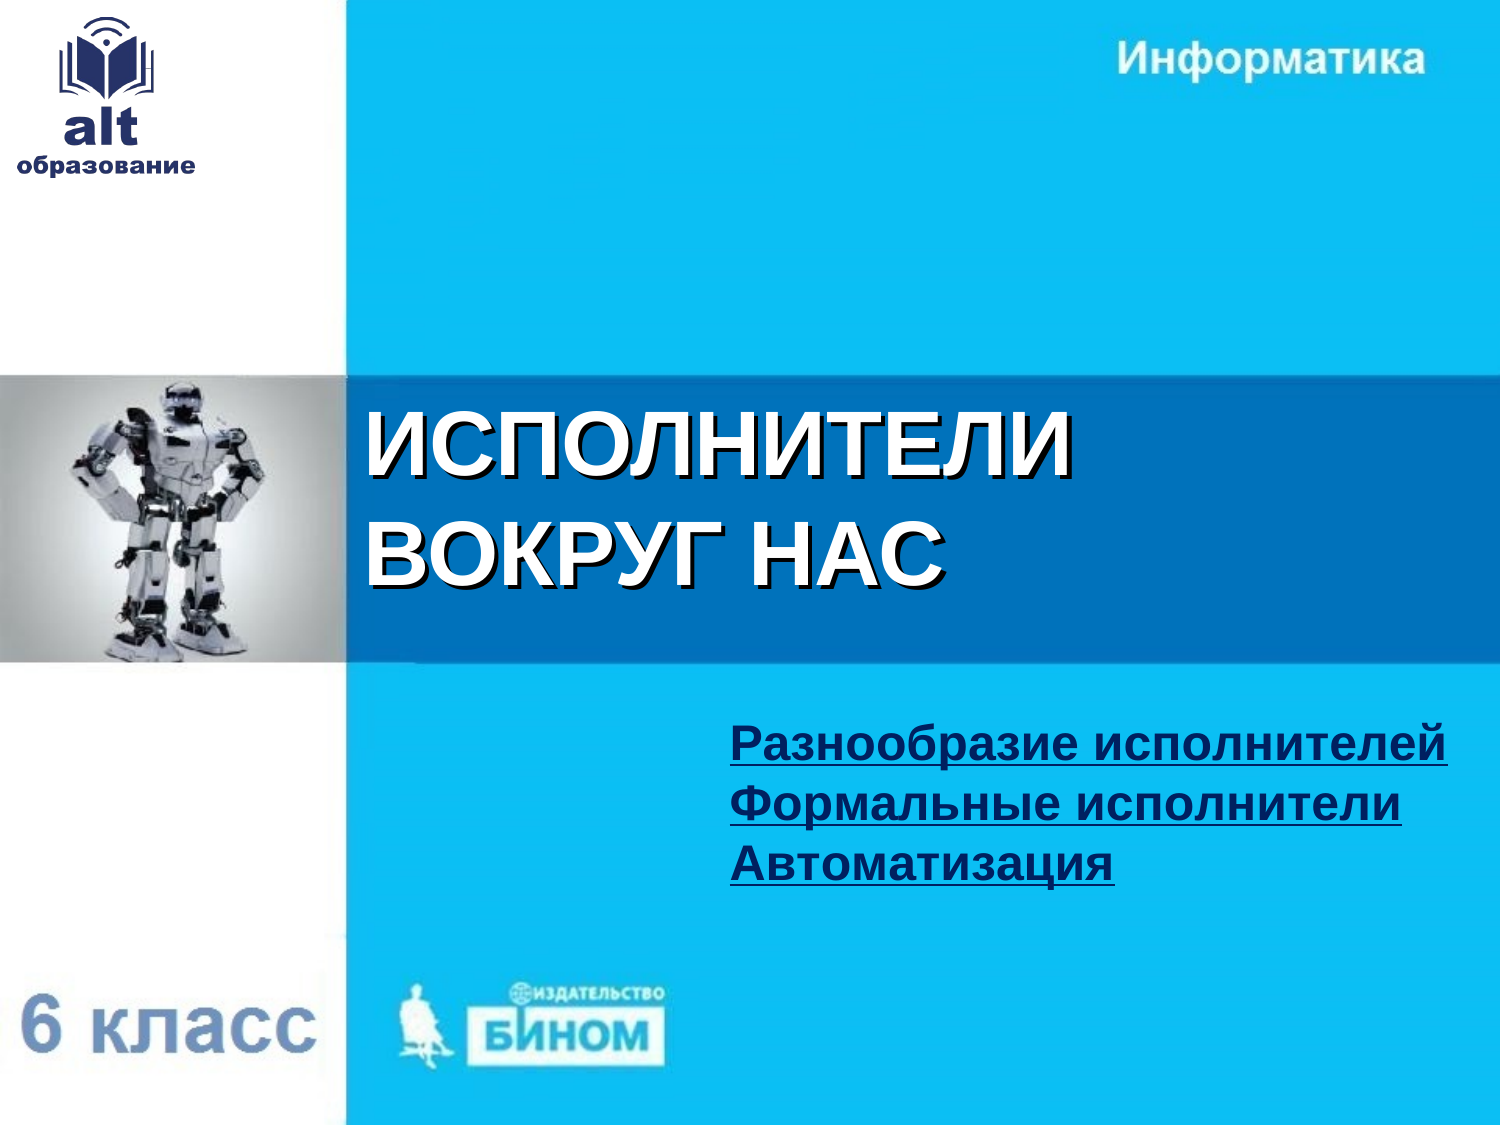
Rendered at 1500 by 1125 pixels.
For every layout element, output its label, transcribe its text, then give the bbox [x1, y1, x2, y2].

text_box Разнообразие исполнителей Формальные исполнители Автоматизация [714, 703, 1500, 899]
picture [1115, 37, 1428, 86]
picture [0, 0, 1500, 1125]
picture [393, 977, 671, 1073]
title ИСПОЛНИТЕЛИ ВОКРУГ НАС [348, 373, 1454, 615]
